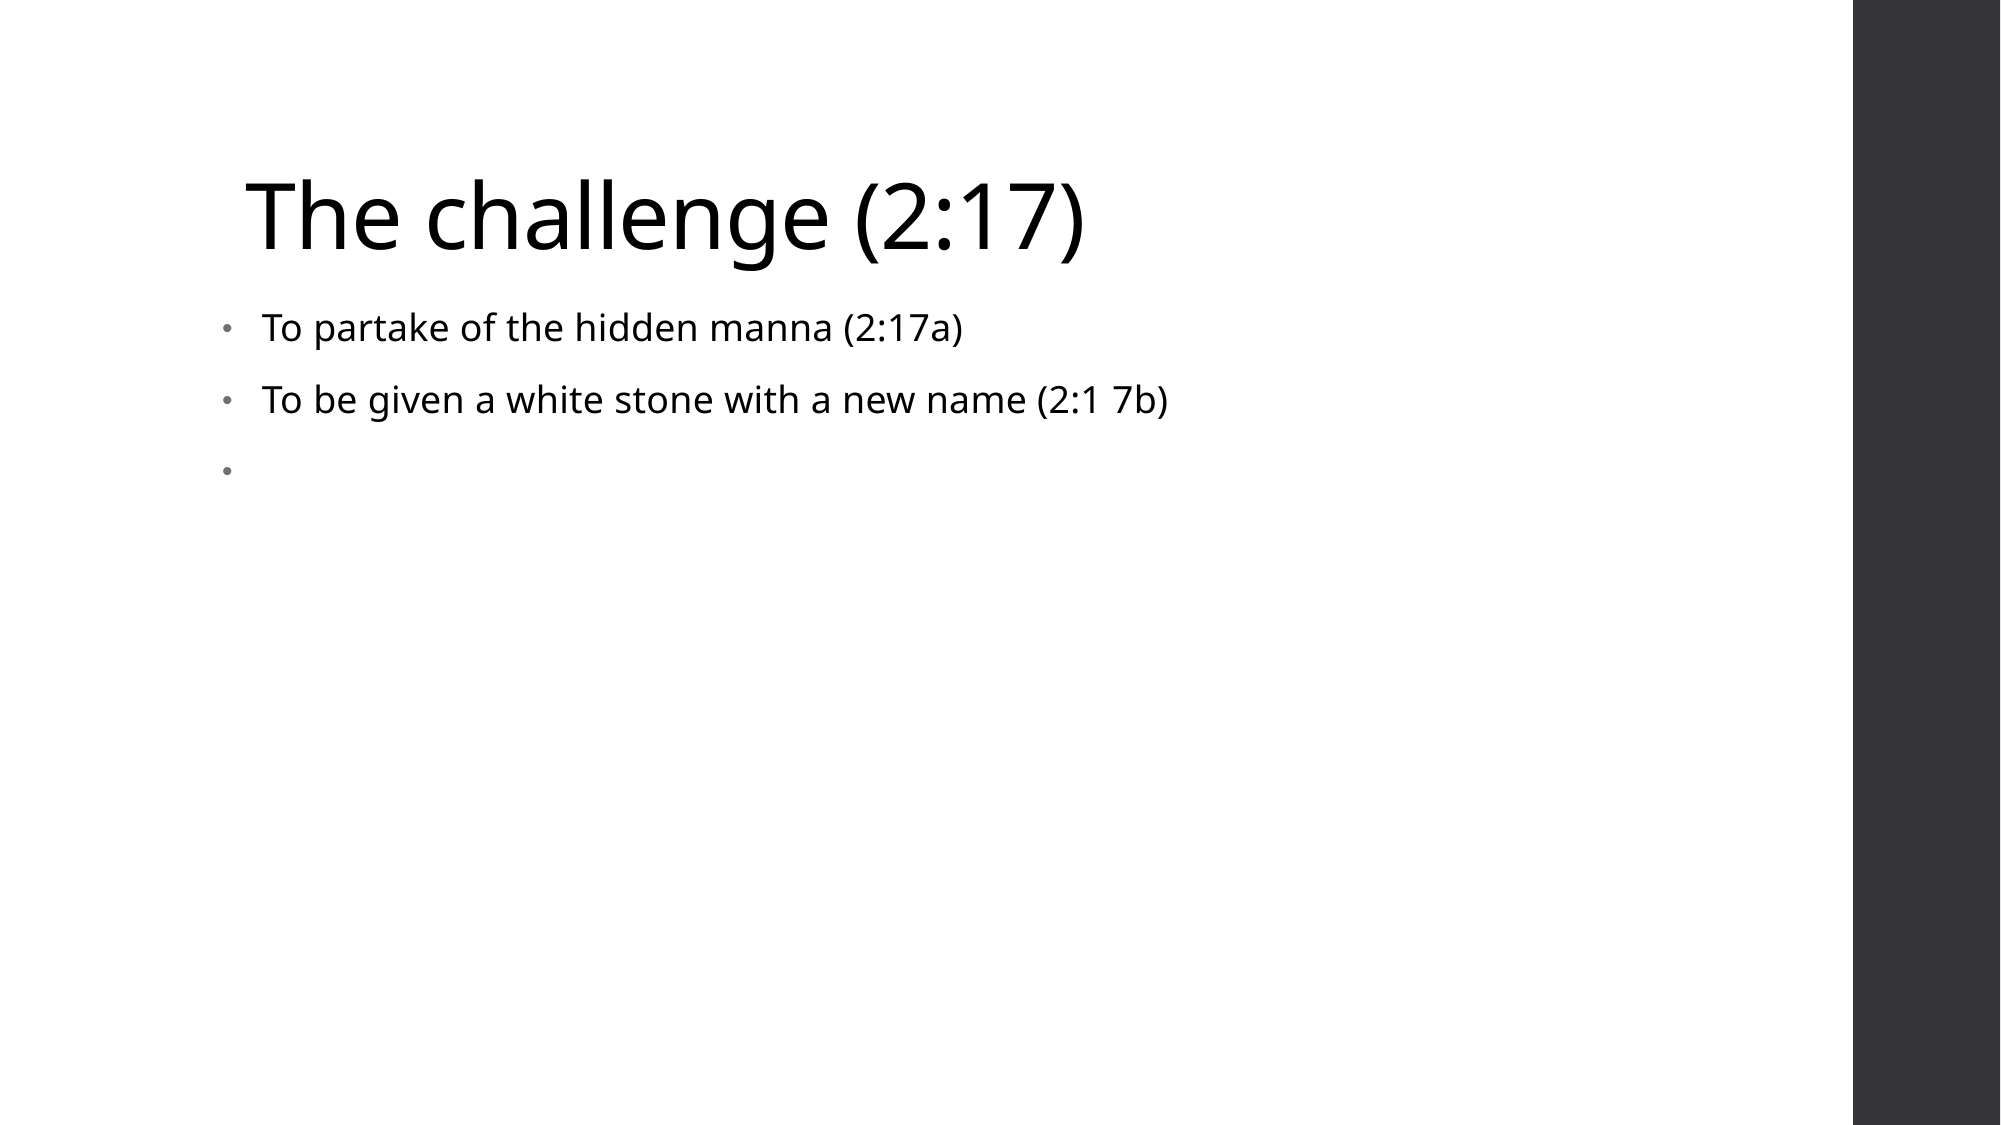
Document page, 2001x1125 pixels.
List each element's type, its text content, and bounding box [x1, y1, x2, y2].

list To partake of the hidden manna (2:17a) To be given a white stone with a new name (2:1 7b) [206, 299, 1617, 1014]
title The challenge (2:17) [206, 60, 1797, 278]
